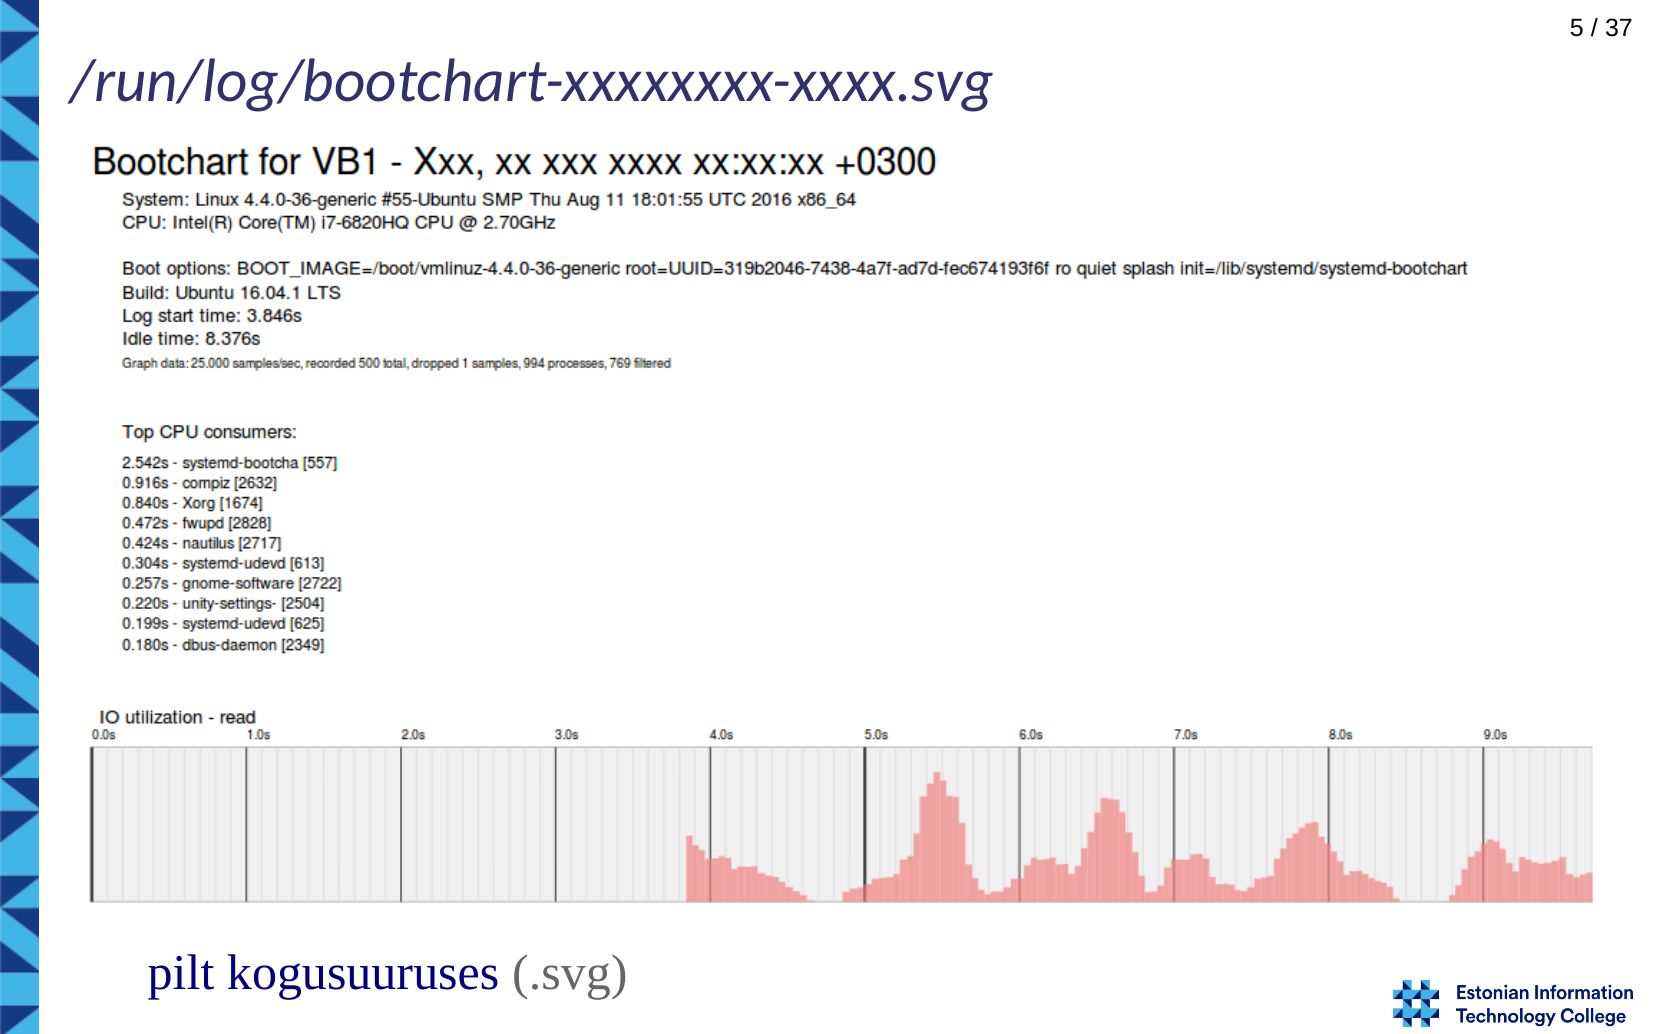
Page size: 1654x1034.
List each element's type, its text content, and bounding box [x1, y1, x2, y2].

picture [88, 140, 1593, 916]
text_box pilt kogusuuruses (.svg) [147, 944, 739, 1001]
picture [1393, 980, 1633, 1027]
title /run/log/bootchart-xxxxxxxx-xxxx.svg [70, 41, 1630, 130]
